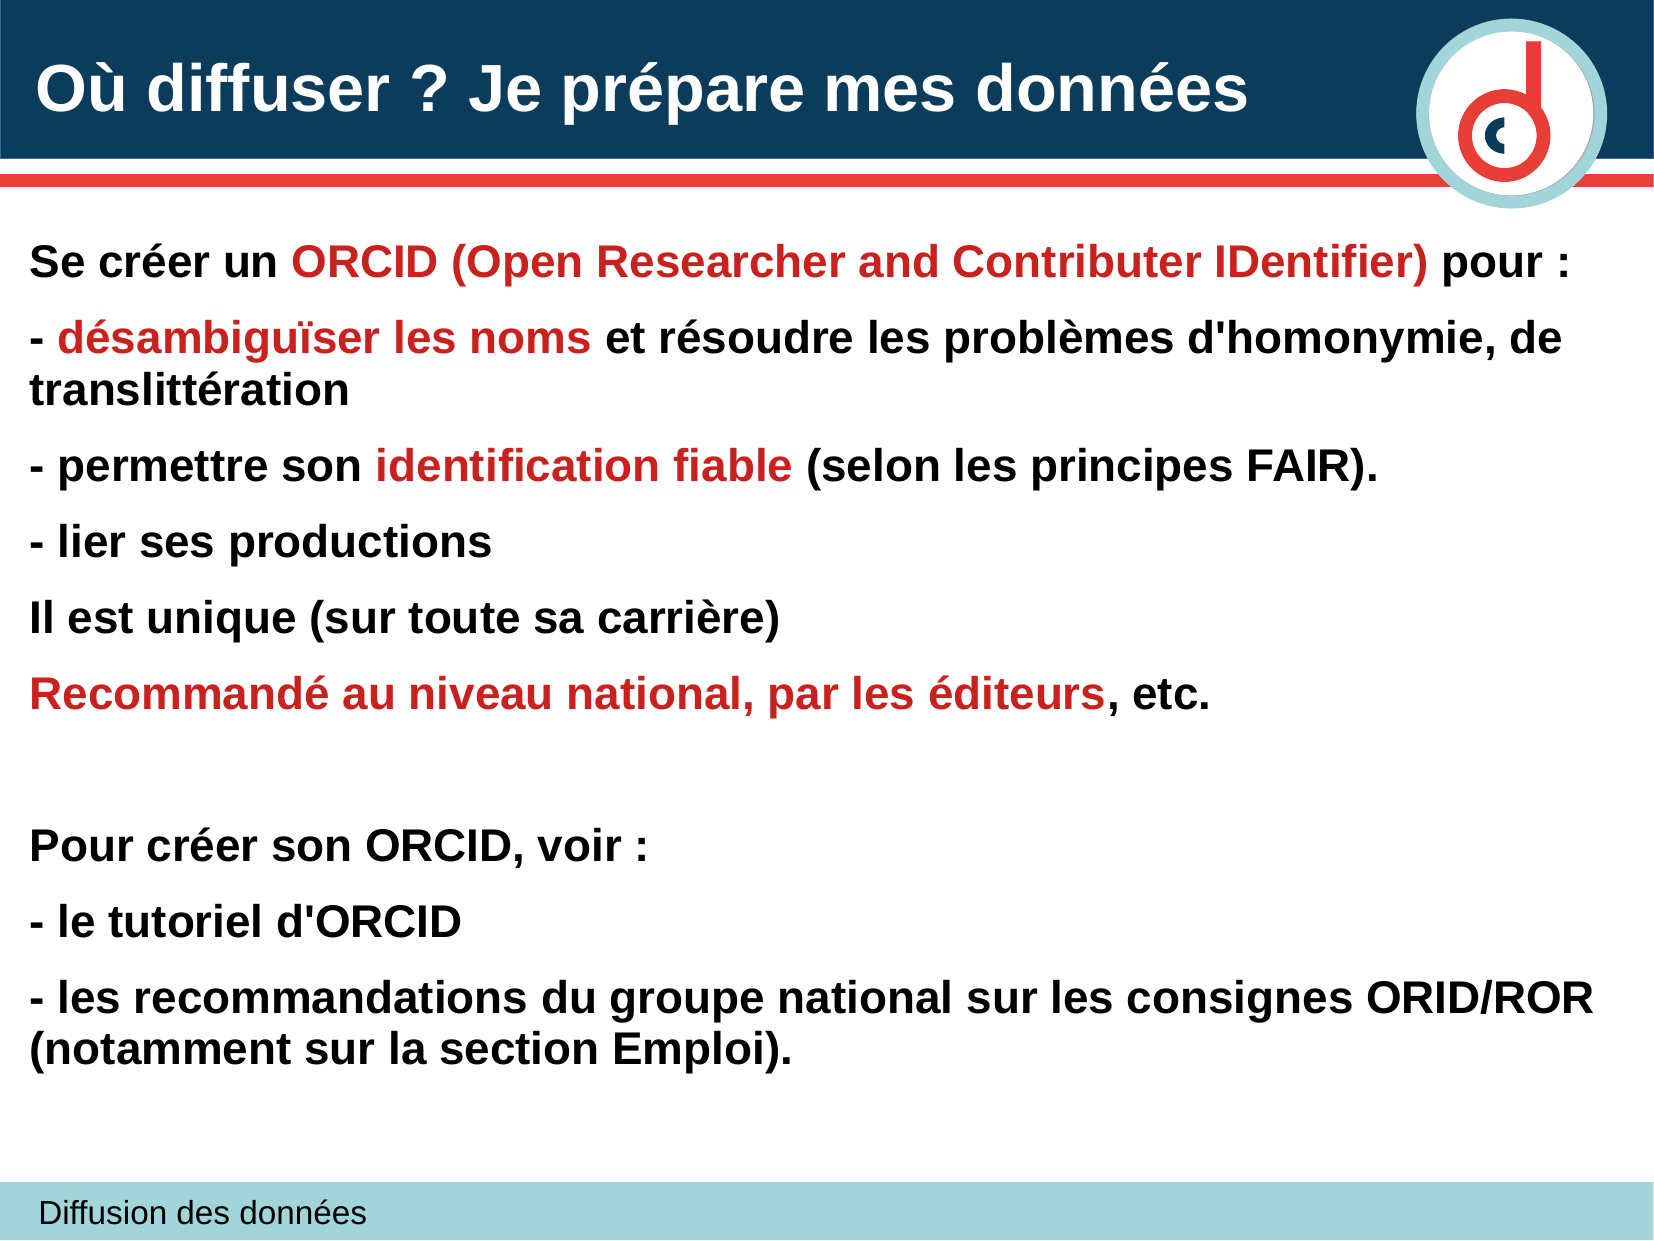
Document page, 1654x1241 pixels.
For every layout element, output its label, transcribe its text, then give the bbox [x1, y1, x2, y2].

text_box Se créer un ORCID (Open Researcher and Contributer IDentifier) pour : - désambiguïser les noms et résoudre les problèmes d'homonymie, de translittération - permettre son identification fiable (selon les principes FAIR). - lier ses productions Il est unique (sur toute sa carrière) Recommandé au niveau national, par les éditeurs, etc. Pour créer son ORCID, voir : - le tutoriel d'ORCID - les recommandations du groupe national sur les consignes ORID/ROR (notamment sur la section Emploi). [29, 236, 1625, 1151]
title Où diffuser ? Je prépare mes données [35, 11, 1430, 159]
text_box Diffusion des données [23, 1187, 621, 1241]
